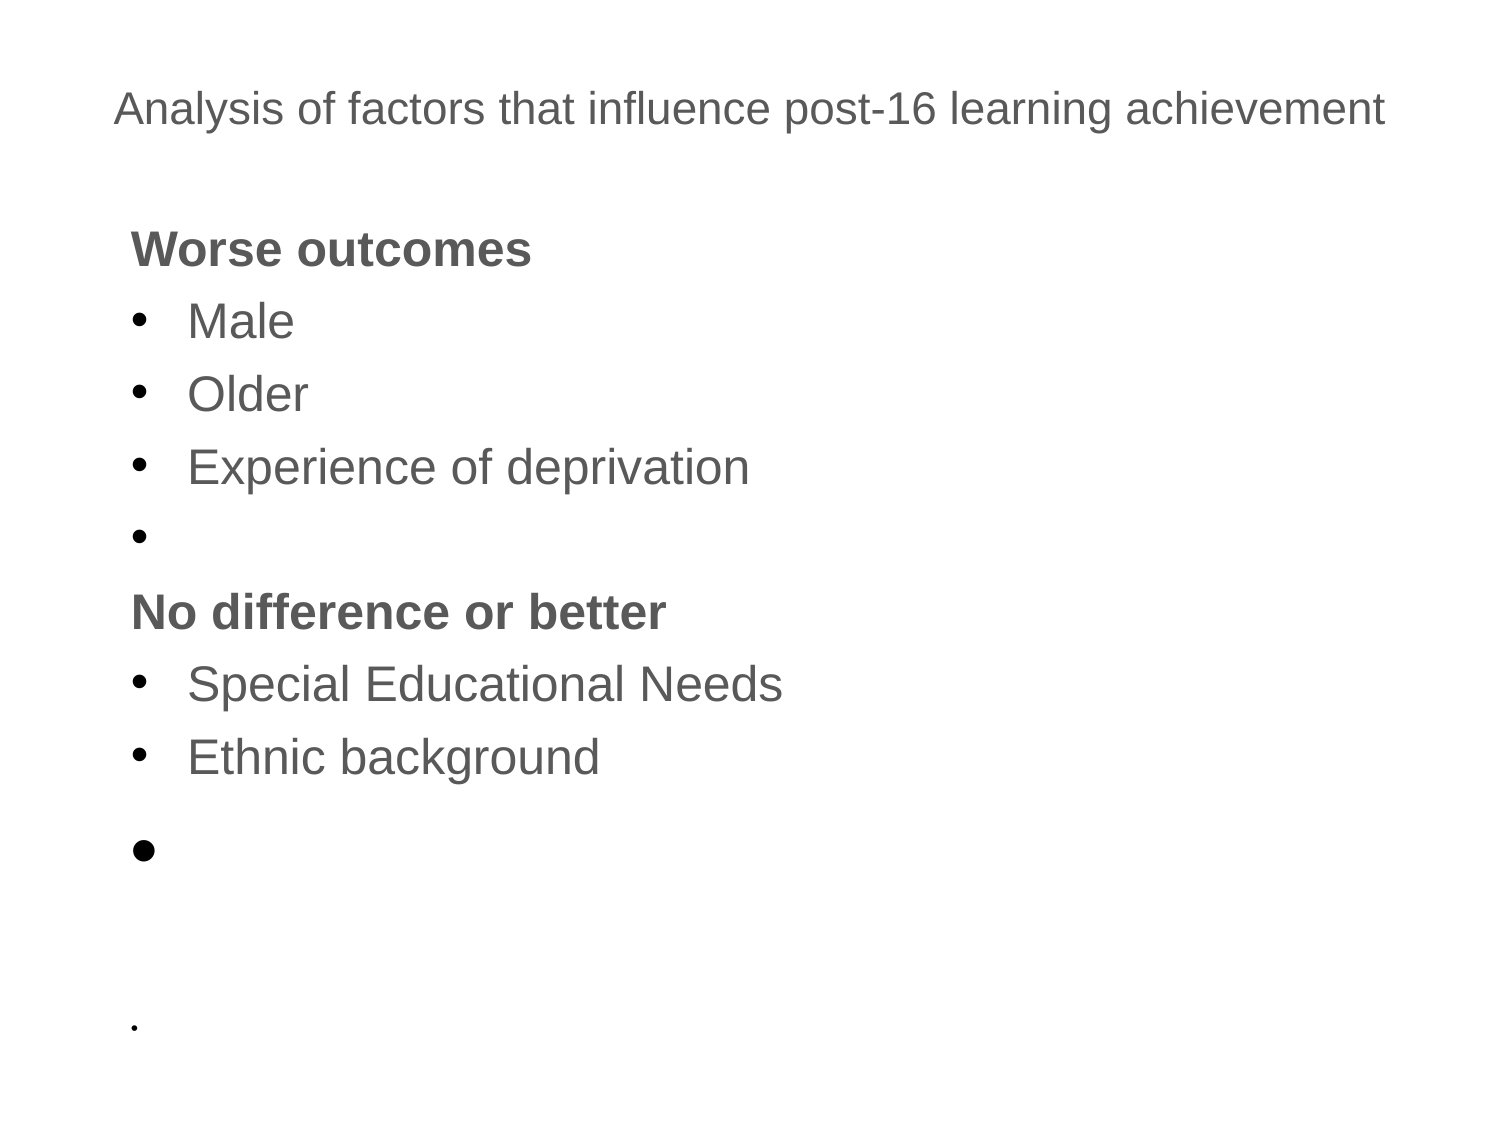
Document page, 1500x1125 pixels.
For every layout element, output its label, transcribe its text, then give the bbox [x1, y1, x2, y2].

list Worse outcomes Male Older Experience of deprivation No difference or better Special Educational Needs Ethnic background [115, 208, 1478, 1080]
title Analysis of factors that influence post-16 learning achievement [0, 45, 1500, 167]
